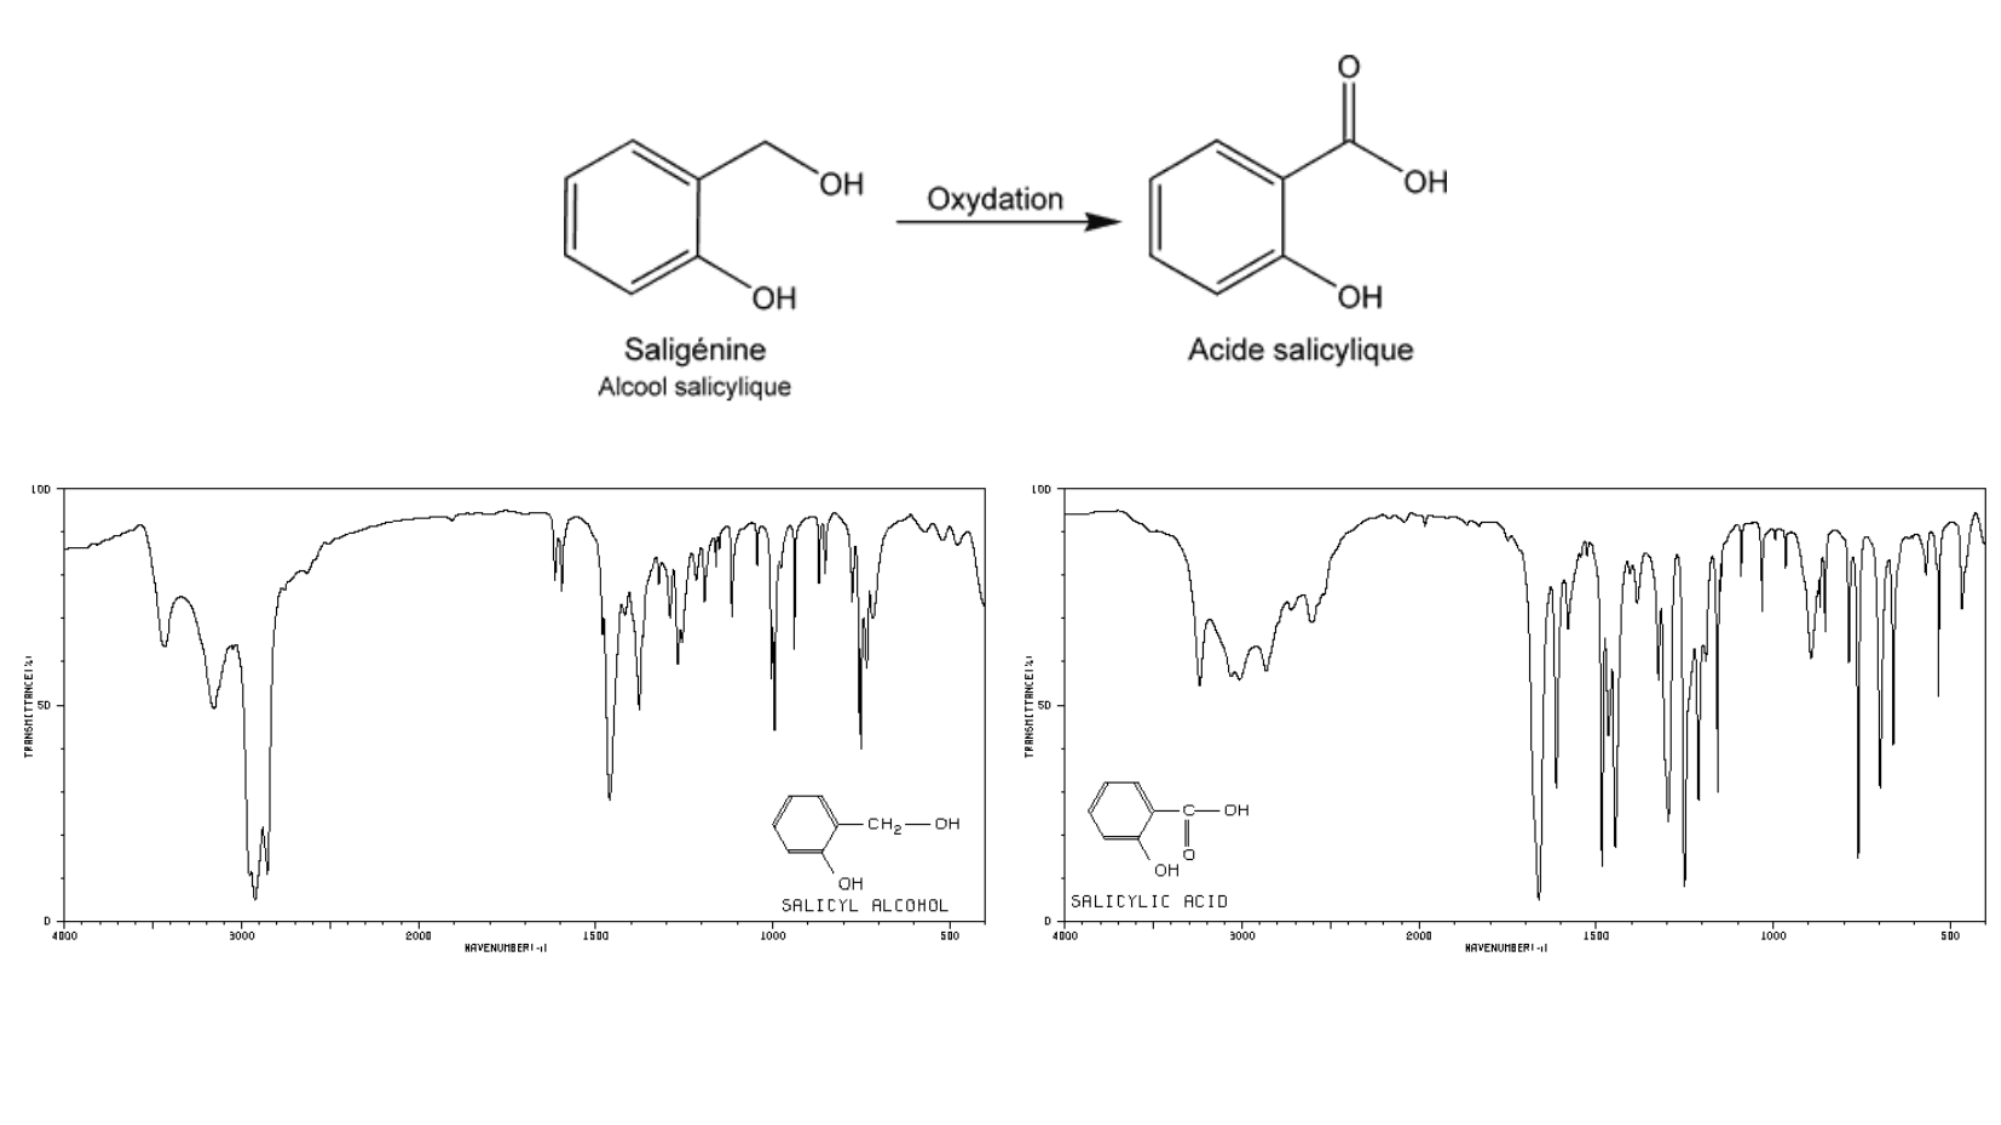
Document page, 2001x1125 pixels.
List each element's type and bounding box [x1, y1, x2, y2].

picture [0, 0, 2000, 990]
